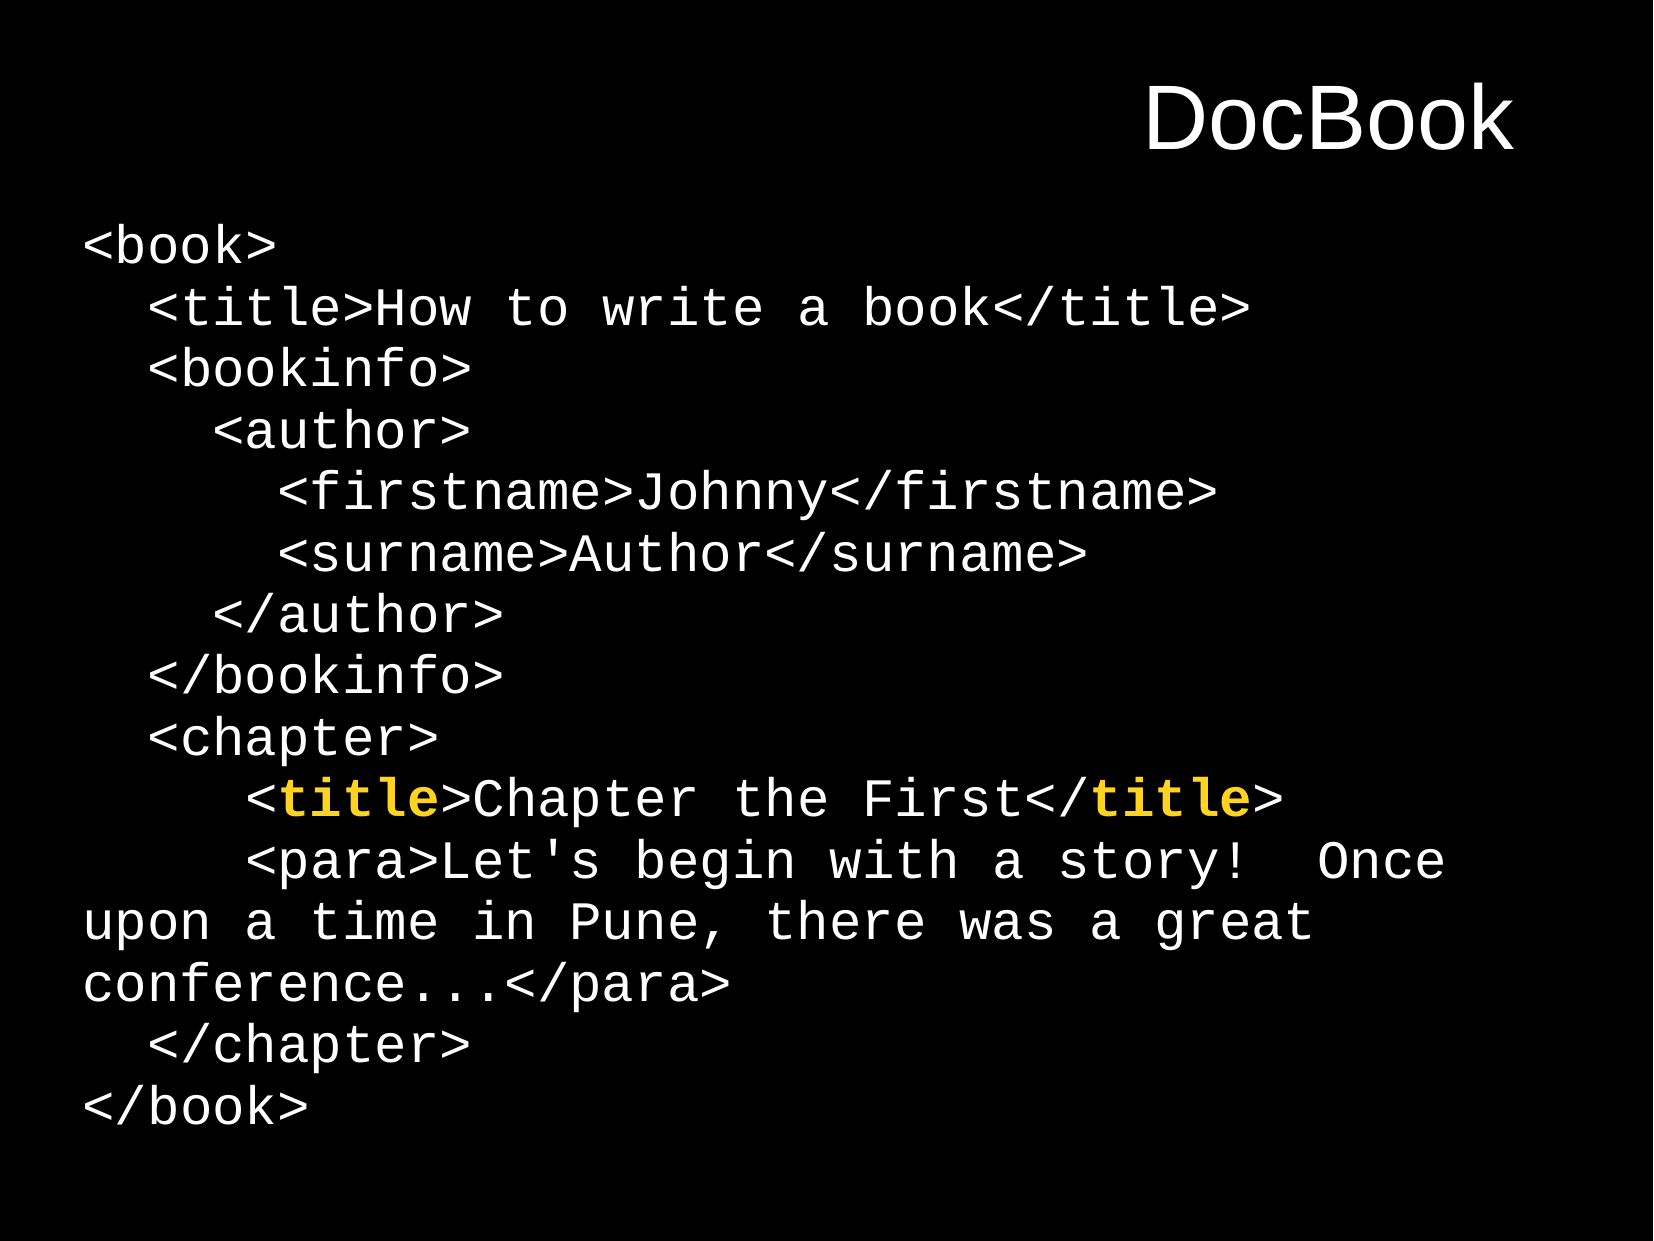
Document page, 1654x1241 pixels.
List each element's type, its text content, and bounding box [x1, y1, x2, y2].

title DocBook [1087, 14, 1571, 222]
subtitle <book> <title>How to write a book</title> <bookinfo> <author> <firstname>Johnny</firstname> <surname>Author</surname> </author> </bookinfo> <chapter> <title>Chapter the First</title> <para>Let's begin with a story! Once upon a time in Pune, there was a great conference...</para> </chapter> </book> [82, 149, 1571, 1210]
